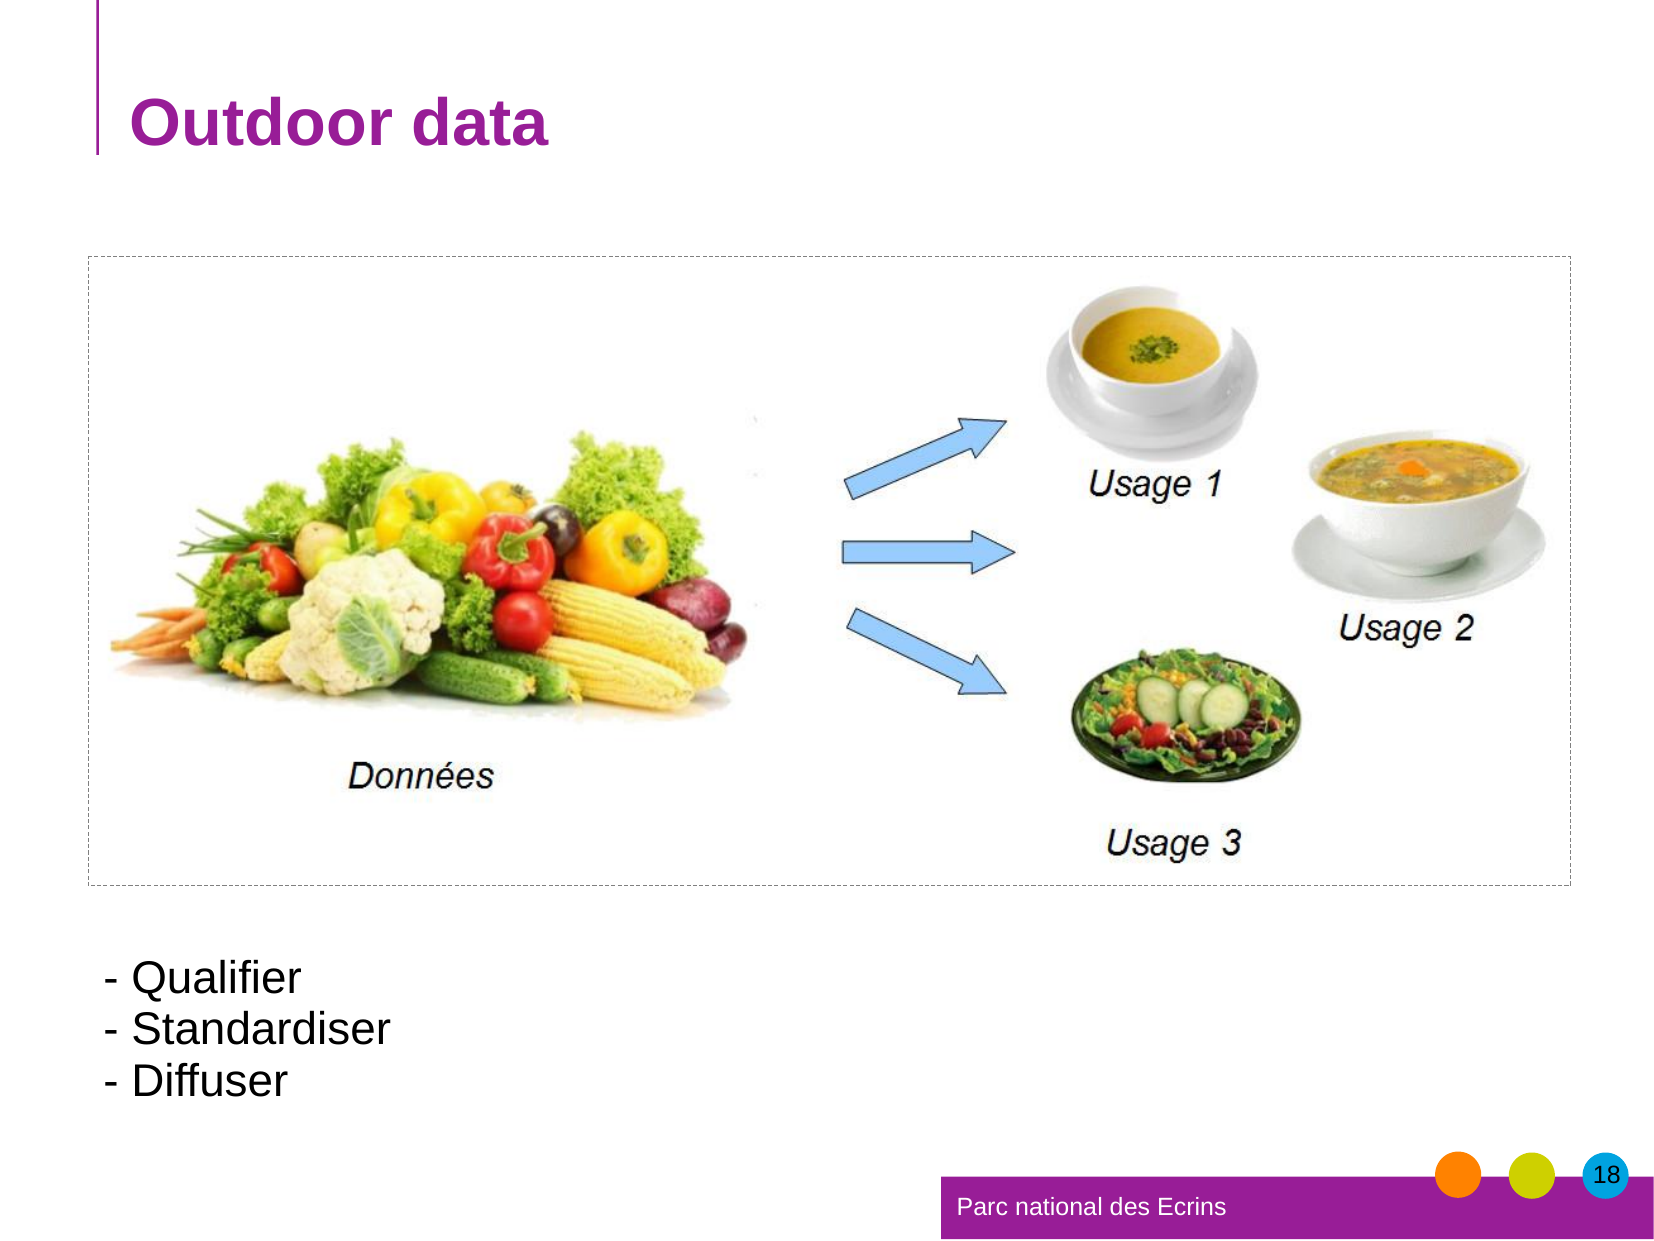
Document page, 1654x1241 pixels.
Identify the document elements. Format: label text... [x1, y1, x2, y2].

picture [88, 256, 1571, 886]
title Outdoor data [129, 11, 1619, 160]
text_box - Qualifier - Standardiser - Diffuser [88, 944, 680, 1114]
